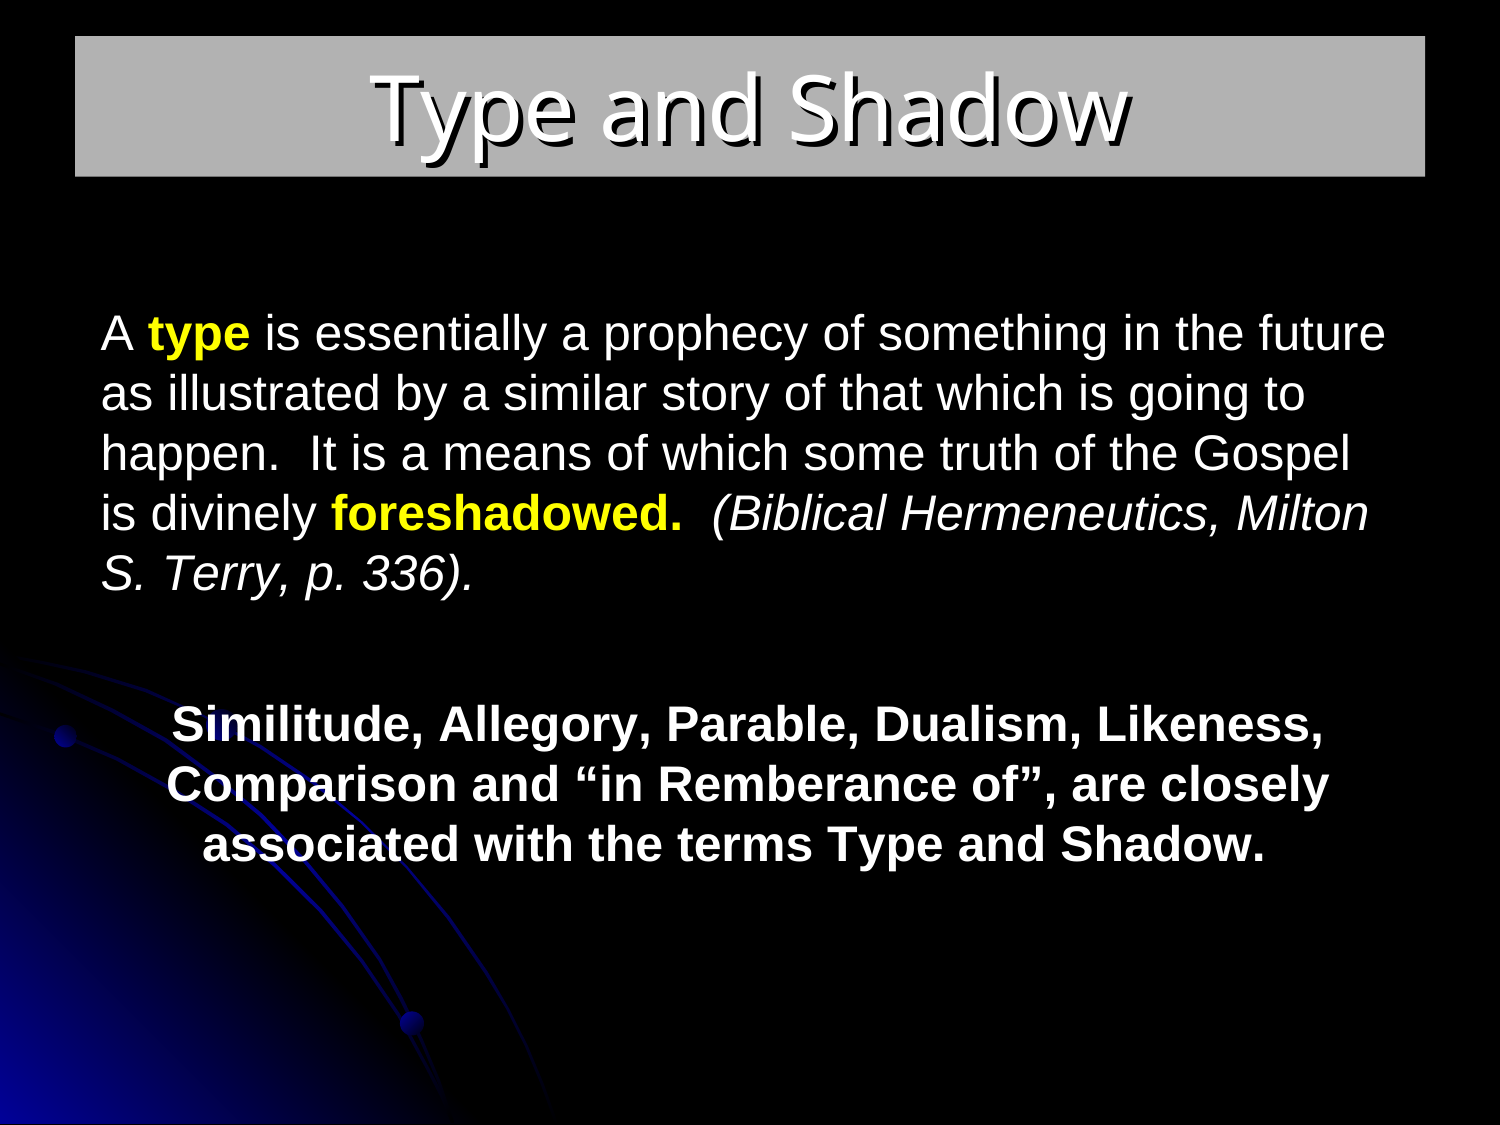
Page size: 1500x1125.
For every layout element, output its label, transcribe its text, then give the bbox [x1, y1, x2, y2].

title Type and Shadow [75, 37, 1426, 176]
text_box A type is essentially a prophecy of something in the future as illustrated by a similar story of that which is going to happen. It is a means of which some truth of the Gospel is divinely foreshadowed. (Biblical Hermeneutics, Milton S. Terry, p. 336). Similitude, Allegory, Parable, Dualism, Likeness, Comparison and “in Remberance of”, are closely associated with the terms Type and Shadow. [85, 292, 1411, 879]
